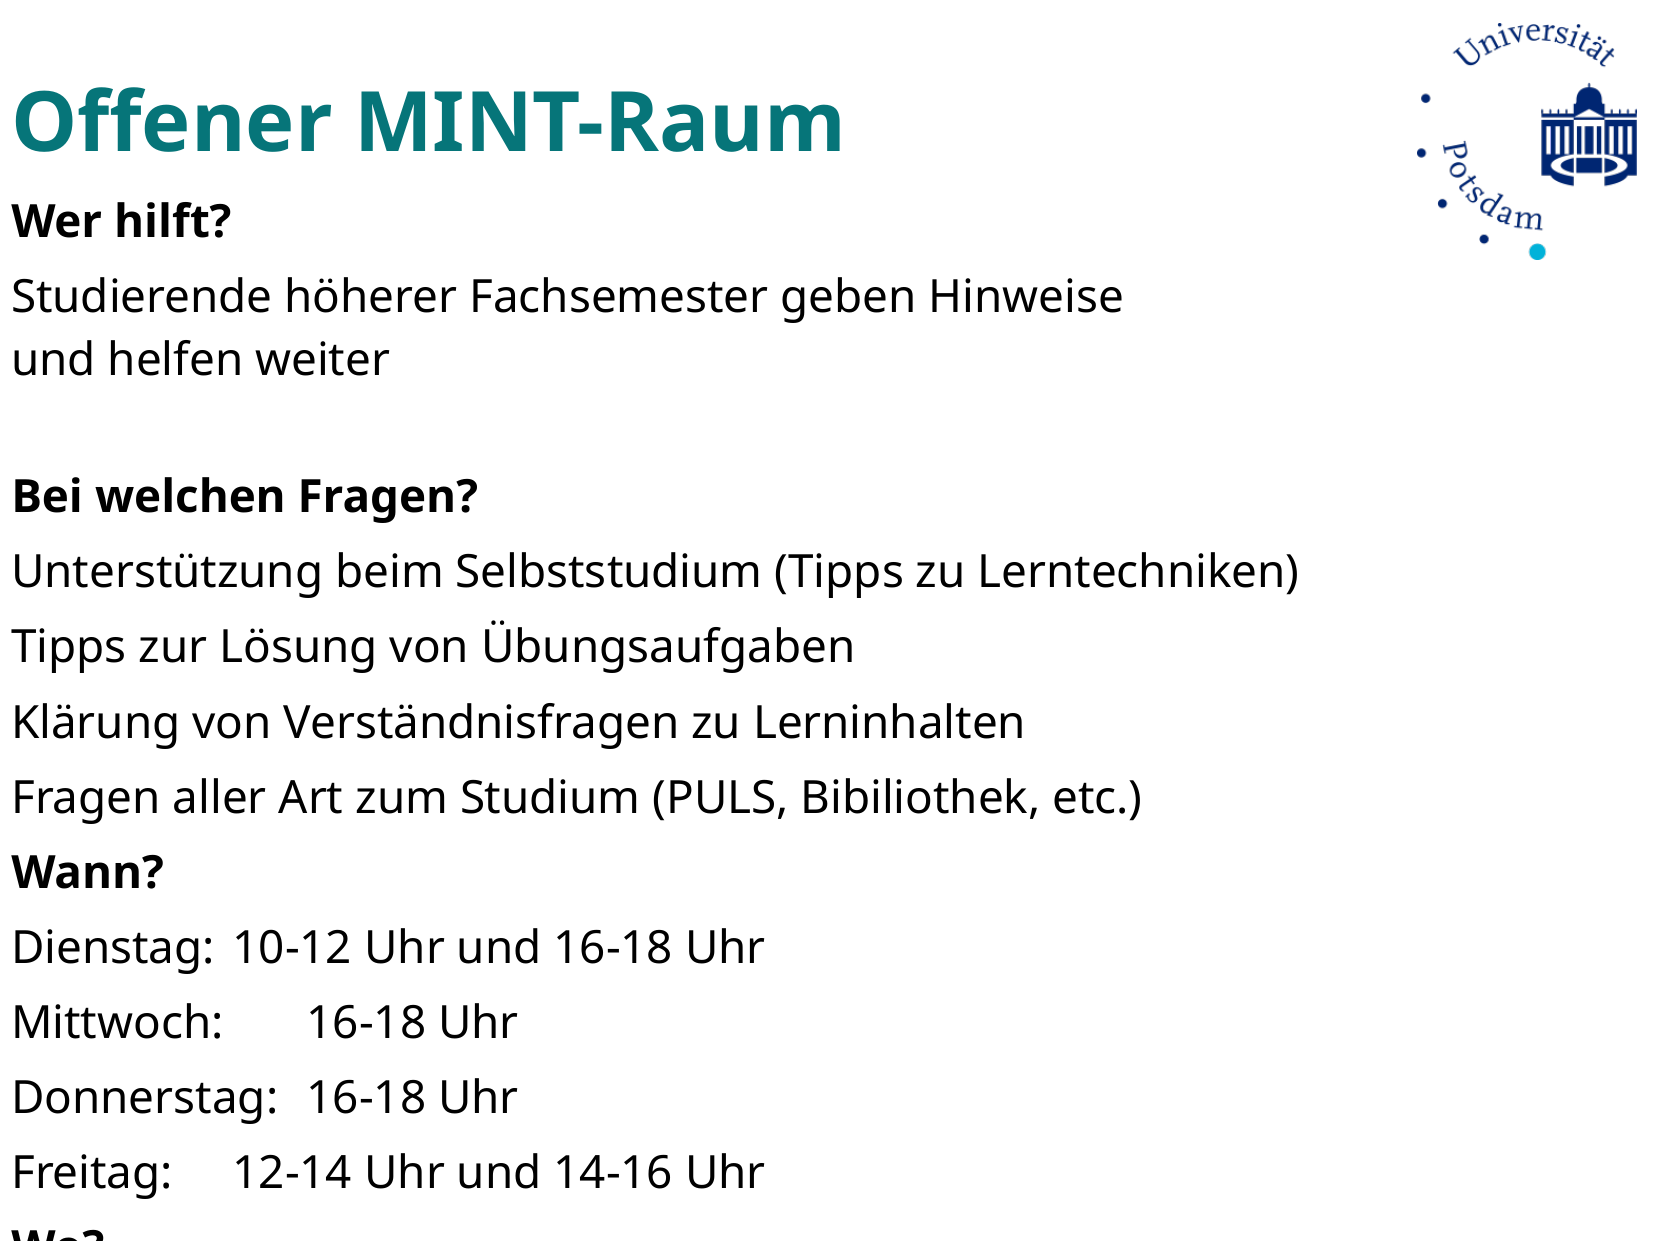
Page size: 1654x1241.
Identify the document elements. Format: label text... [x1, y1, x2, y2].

picture [1417, 23, 1637, 55]
text_box Offener MINT-Raum Wer hilft? Studierende höherer Fachsemester geben Hinweise und helfen weiter Bei welchen Fragen? Unterstützung beim Selbststudium (Tipps zu Lerntechniken) Tipps zur Lösung von Übungsaufgaben Klärung von Verständnisfragen zu Lerninhalten Fragen aller Art zum Studium (PULS, Bibiliothek, etc.) Wann? Dienstag: 10-12 Uhr und 16-18 Uhr Mittwoch: 16-18 Uhr Donnerstag: 16-18 Uhr Freitag: 12-14 Uhr und 14-16 Uhr Wo? Campus Golm – Haus 26 – Raum 0.76 [0, 55, 1654, 1195]
